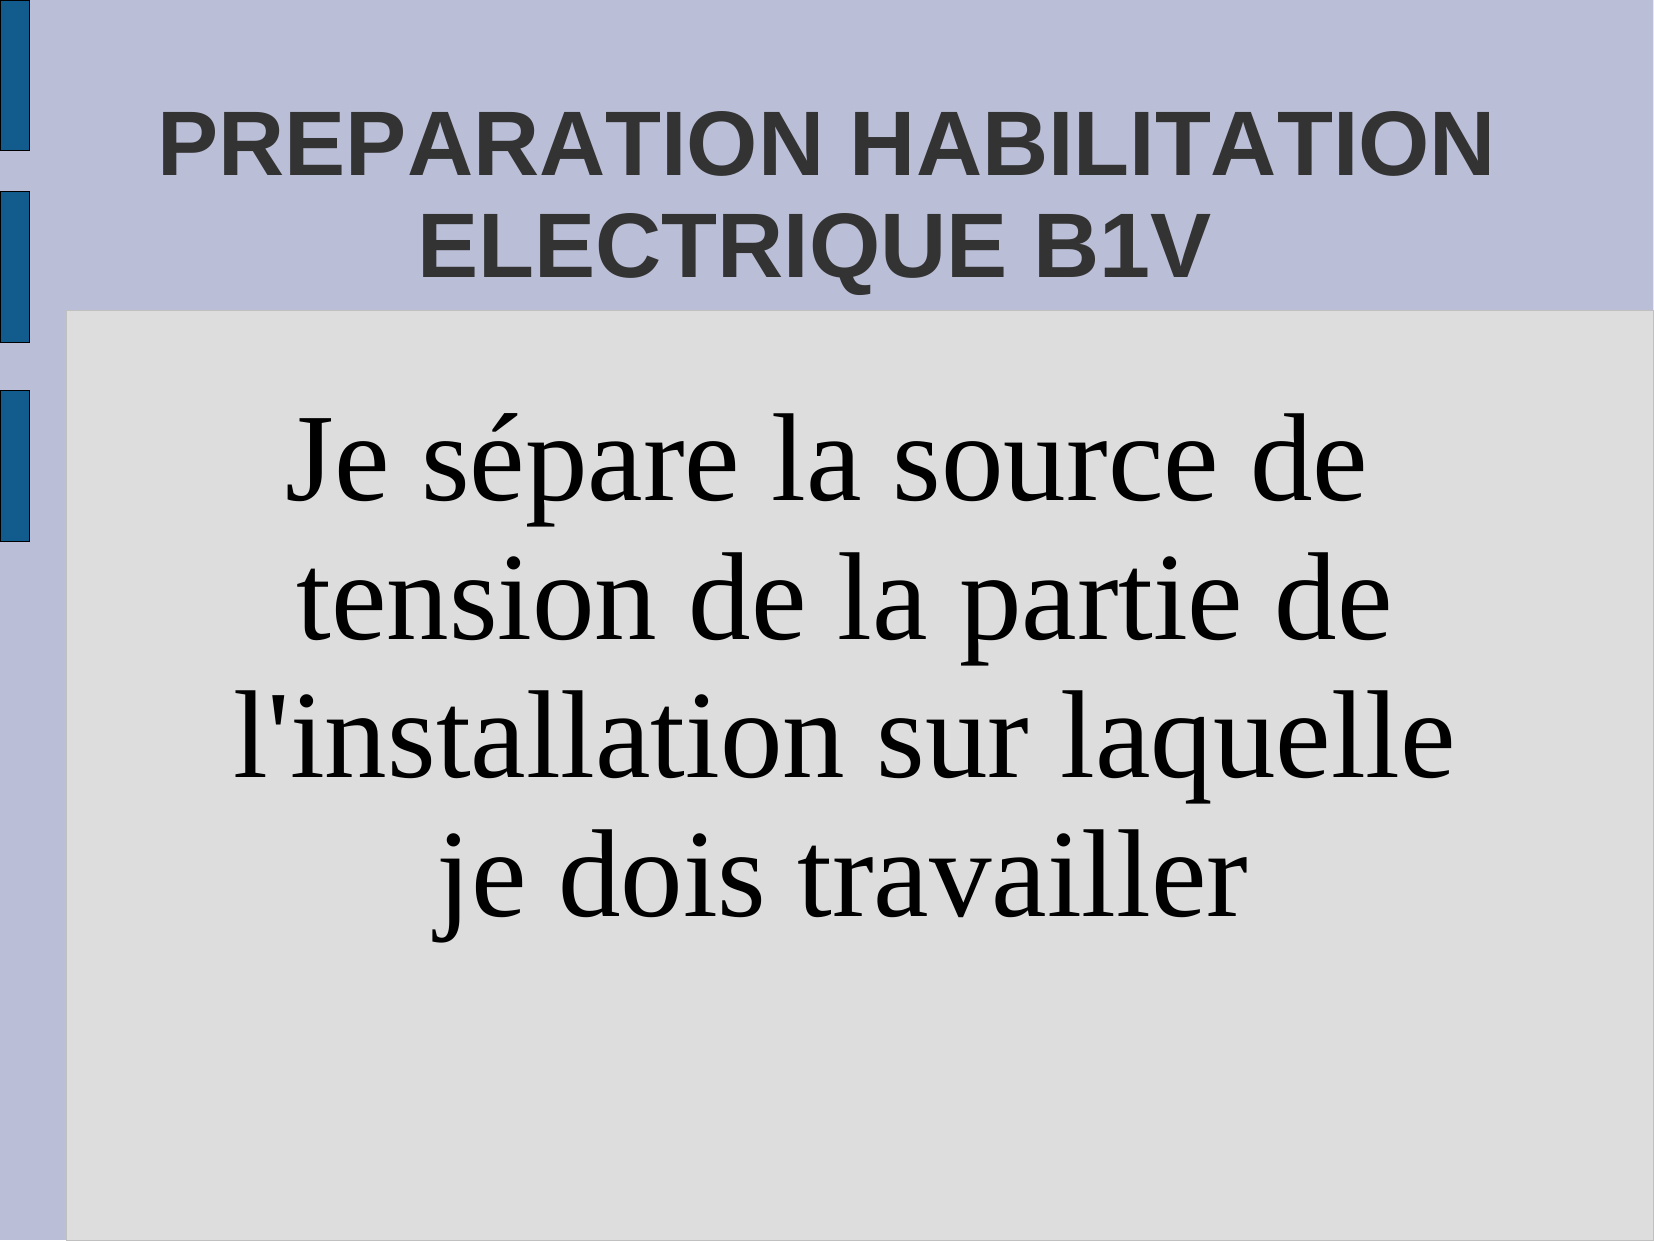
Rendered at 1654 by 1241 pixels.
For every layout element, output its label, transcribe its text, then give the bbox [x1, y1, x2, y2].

title PREPARATION HABILITATION ELECTRIQUE B1V [121, 91, 1534, 299]
text_box Je sépare la source de tension de la partie de l'installation sur laquelle je dois travailler [121, 344, 1534, 1127]
